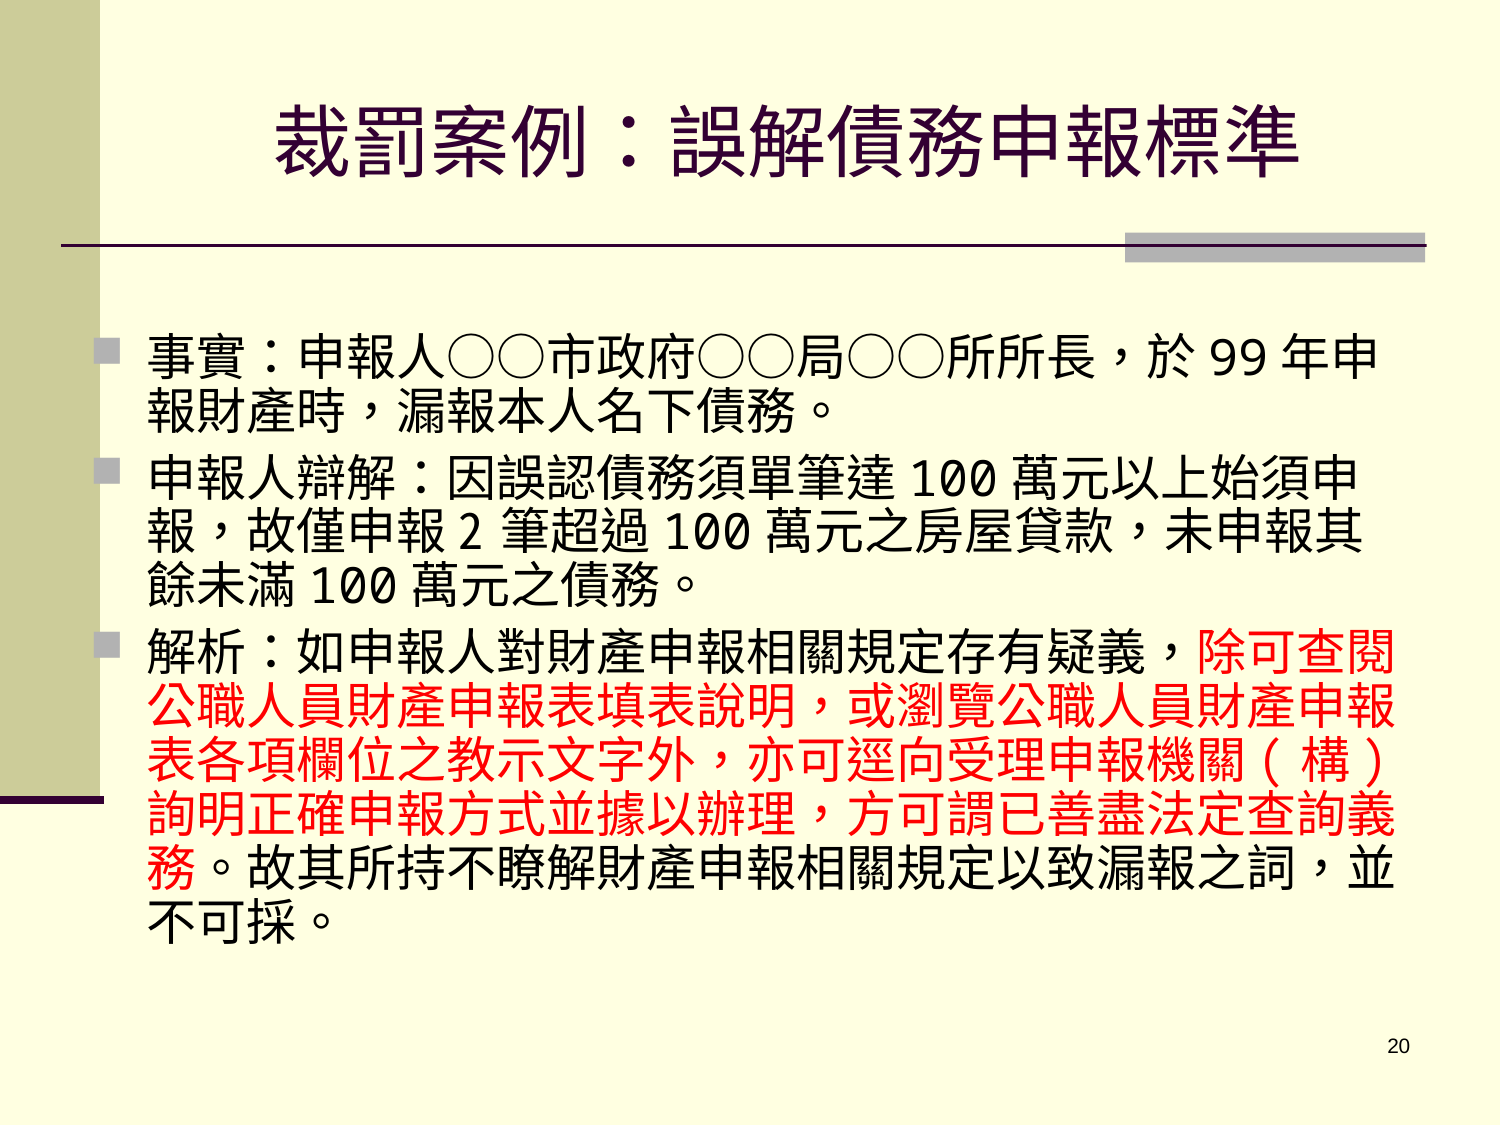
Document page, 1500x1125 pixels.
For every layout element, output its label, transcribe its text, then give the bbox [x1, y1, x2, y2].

text_box <編號> [1112, 1025, 1426, 1101]
list 事實：申報人○○市政府○○局○○所所長，於99年申報財產時，漏報本人名下債務。 申報人辯解：因誤認債務須單筆達100萬元以上始須申報，故僅申報2筆超過100萬元之房屋貸款，未申報其餘未滿100萬元之債務。 解析：如申報人對財產申報相關規定存有疑義，除可查閱公職人員財產申報表填表說明，或瀏覽公職人員財產申報表各項欄位之教示文字外，亦可逕向受理申報機關(構)詢明正確申報方式並據以辦理，方可謂已善盡法定查詢義務。故其所持不瞭解財產申報相關規定以致漏報之詞，並不可採。 [75, 324, 1426, 1024]
title 裁罰案例：誤解債務申報標準 [150, 45, 1426, 234]
